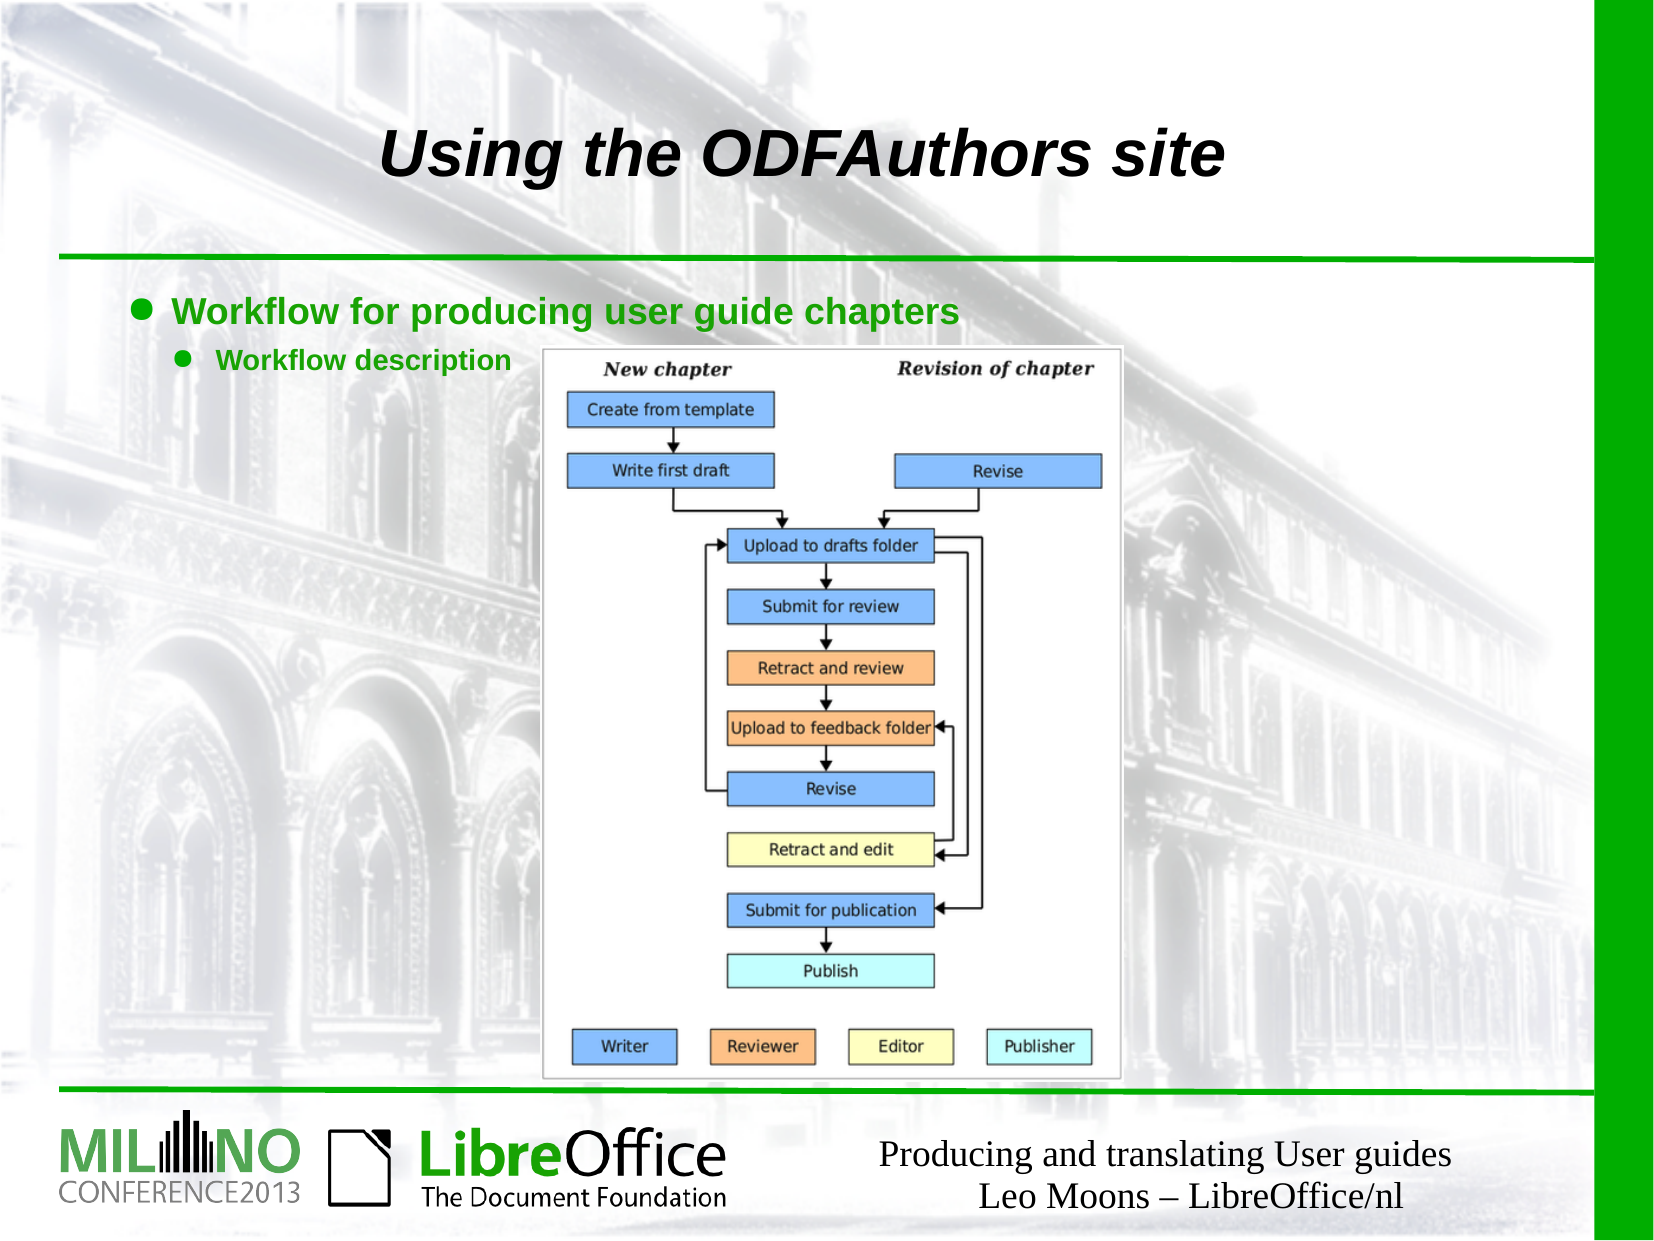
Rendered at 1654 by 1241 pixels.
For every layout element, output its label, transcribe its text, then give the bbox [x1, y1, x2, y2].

picture [0, 1, 1594, 1241]
title Using the ODFAuthors site [59, 49, 1548, 257]
text_box Producing and translating User guides Leo Moons – LibreOffice/nl [864, 1126, 1519, 1224]
list Workflow for producing user guide chapters Workflow description [82, 290, 1571, 1010]
